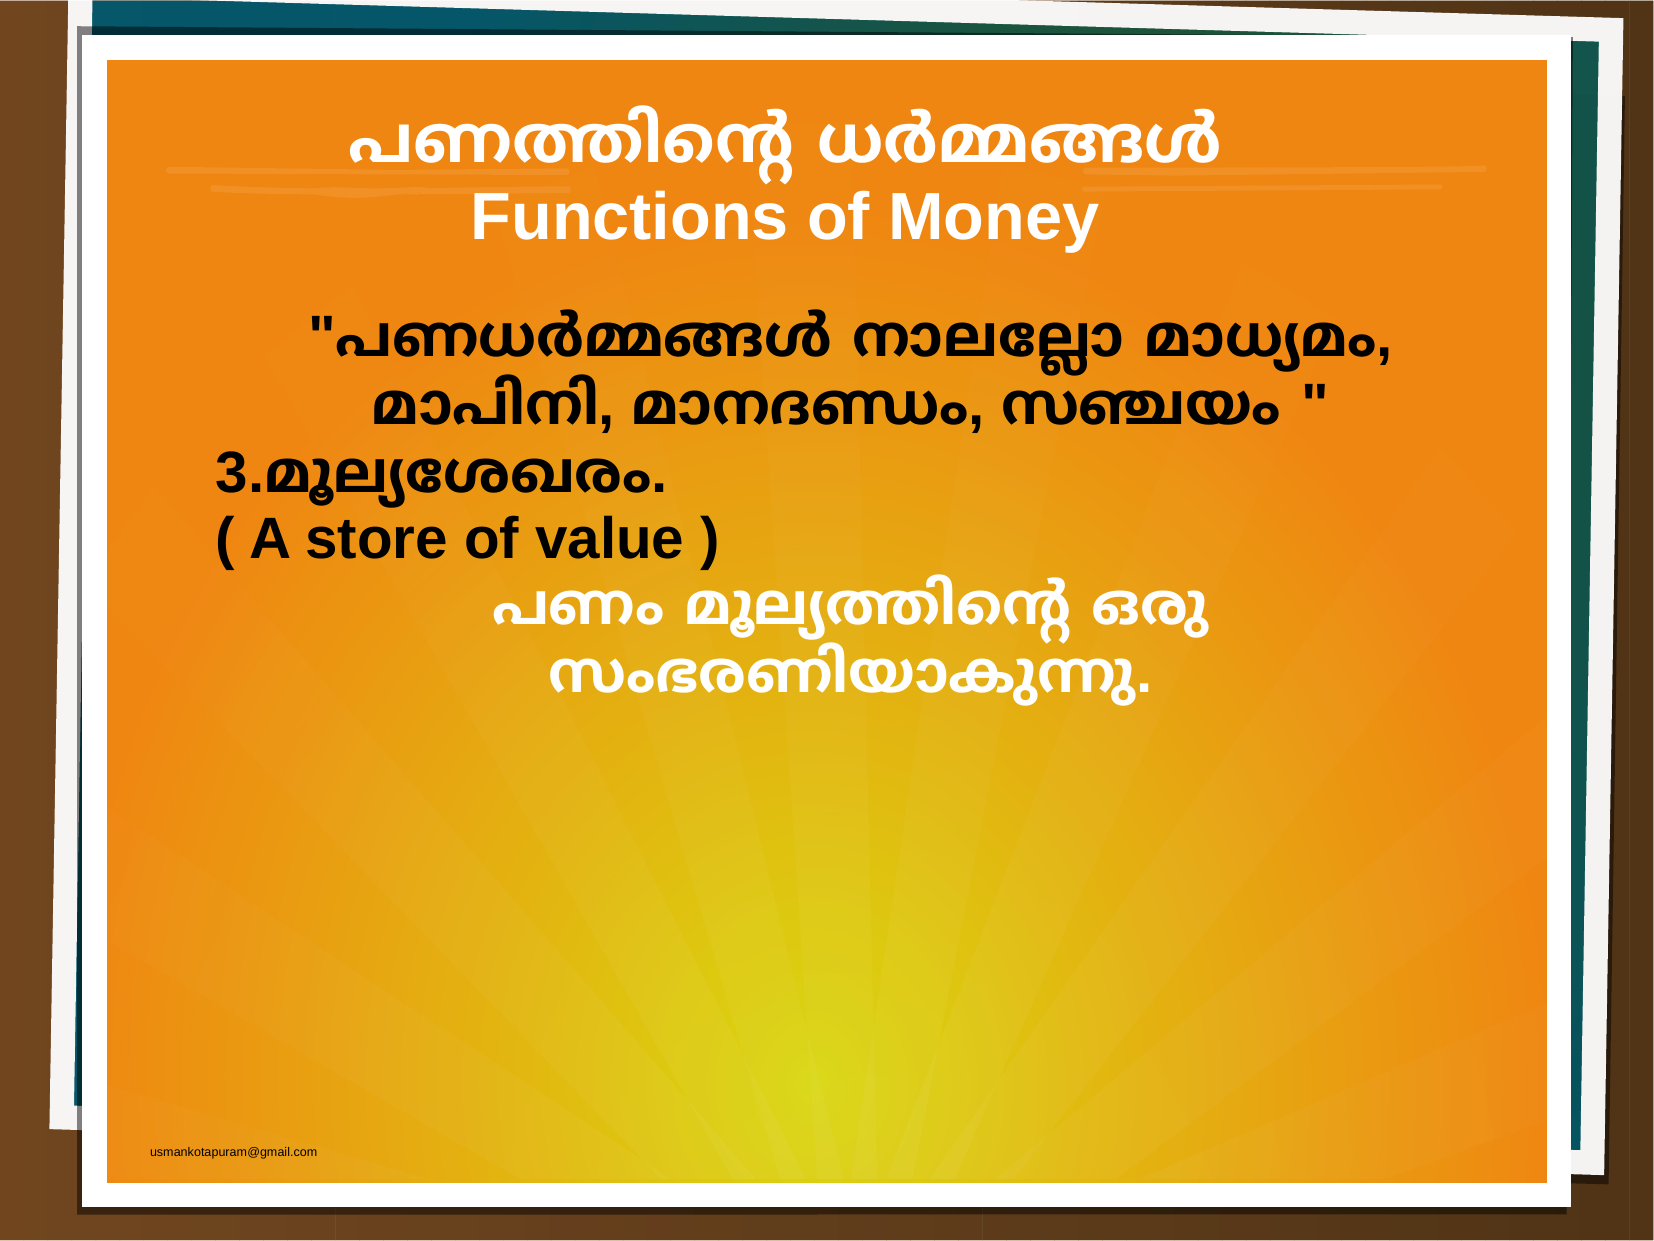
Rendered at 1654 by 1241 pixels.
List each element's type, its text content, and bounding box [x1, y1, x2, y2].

text_box "പണധർമ്മങ്ങൾ നാലല്ലോ മാധ്യമം, മാപിനി, മാനദണ്ഡം, സഞ്ചയം " 3.മൂല്യശേഖരം. ( A store of value ) പണം മൂല്യത്തിന്റെ ഒരു സംഭരണിയാകുന്നു. [200, 295, 1501, 647]
title പണത്തിന്റെ ധർമ്മങ്ങൾ Functions of Money [129, 78, 1441, 276]
